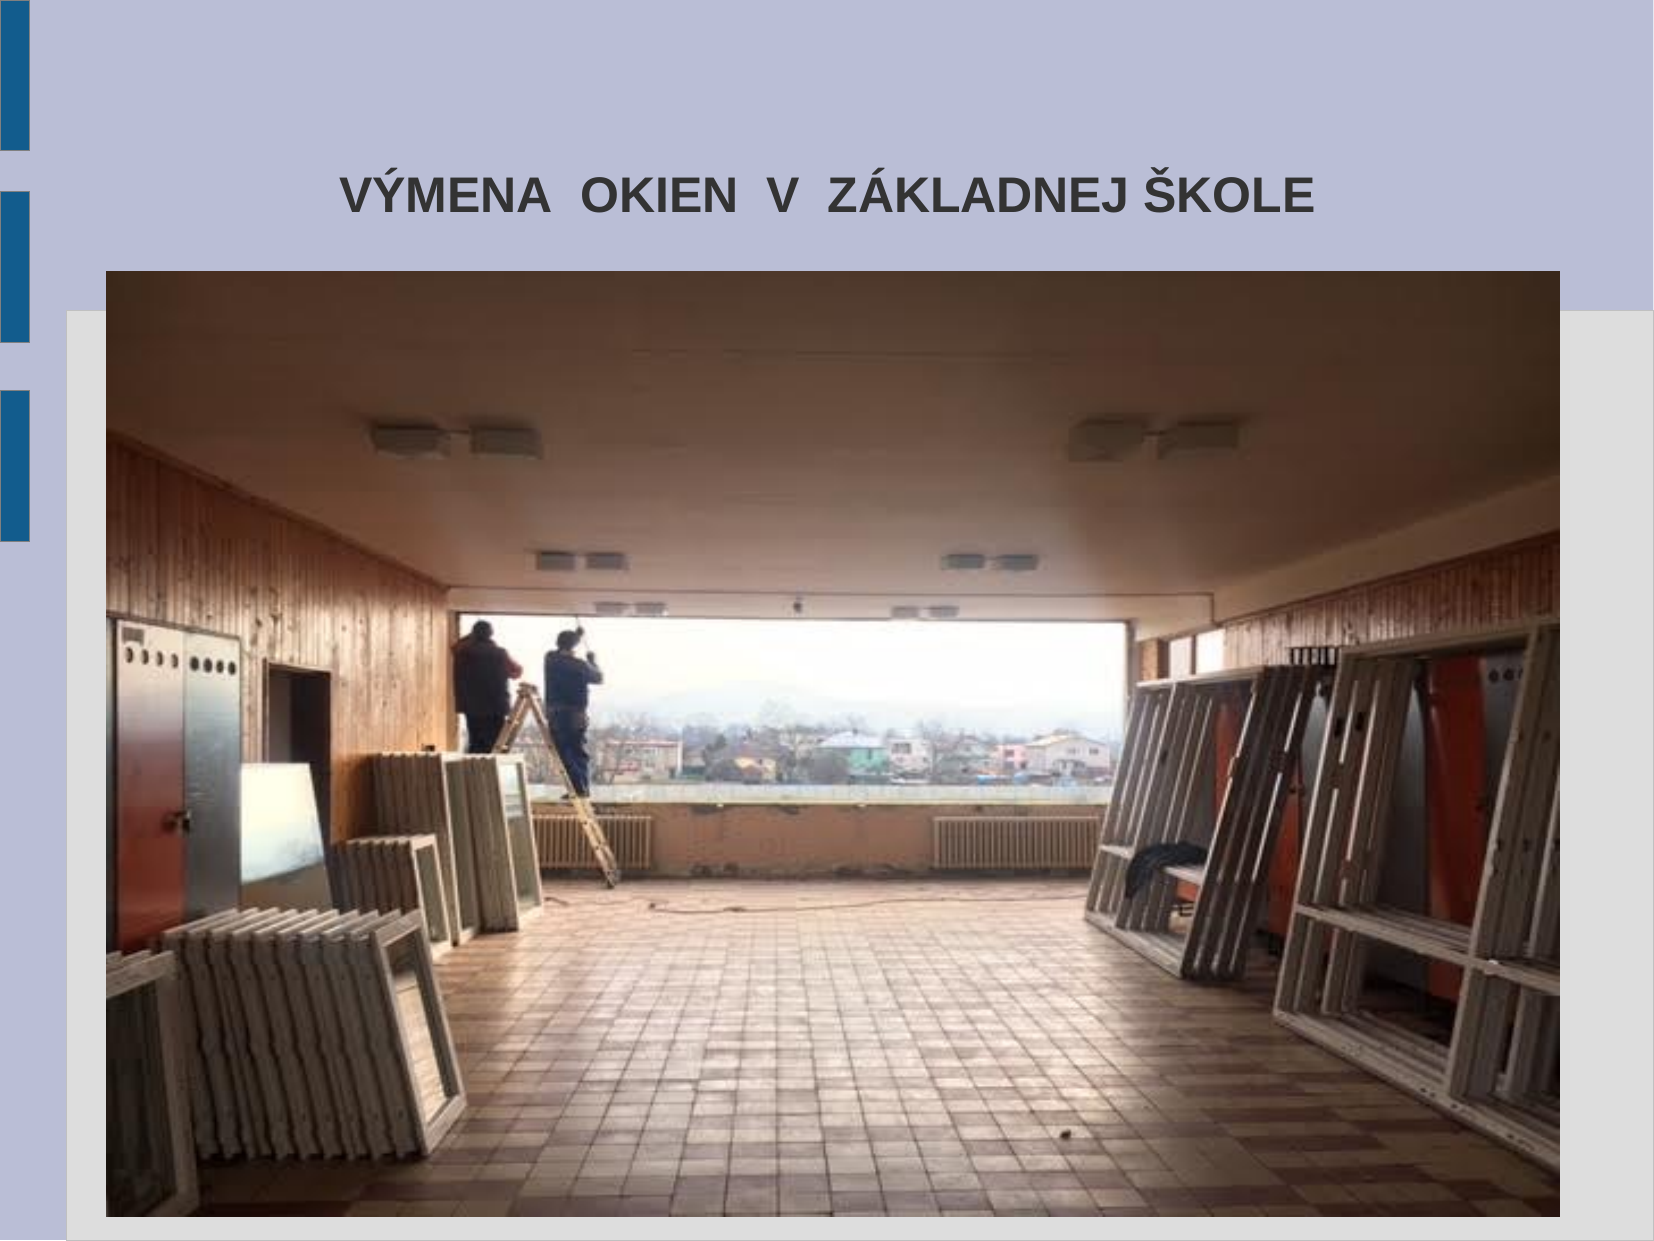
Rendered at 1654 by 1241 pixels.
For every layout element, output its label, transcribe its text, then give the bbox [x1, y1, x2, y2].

picture [106, 271, 1560, 1217]
title VÝMENA OKIEN V ZÁKLADNEJ ŠKOLE [121, 91, 1534, 271]
